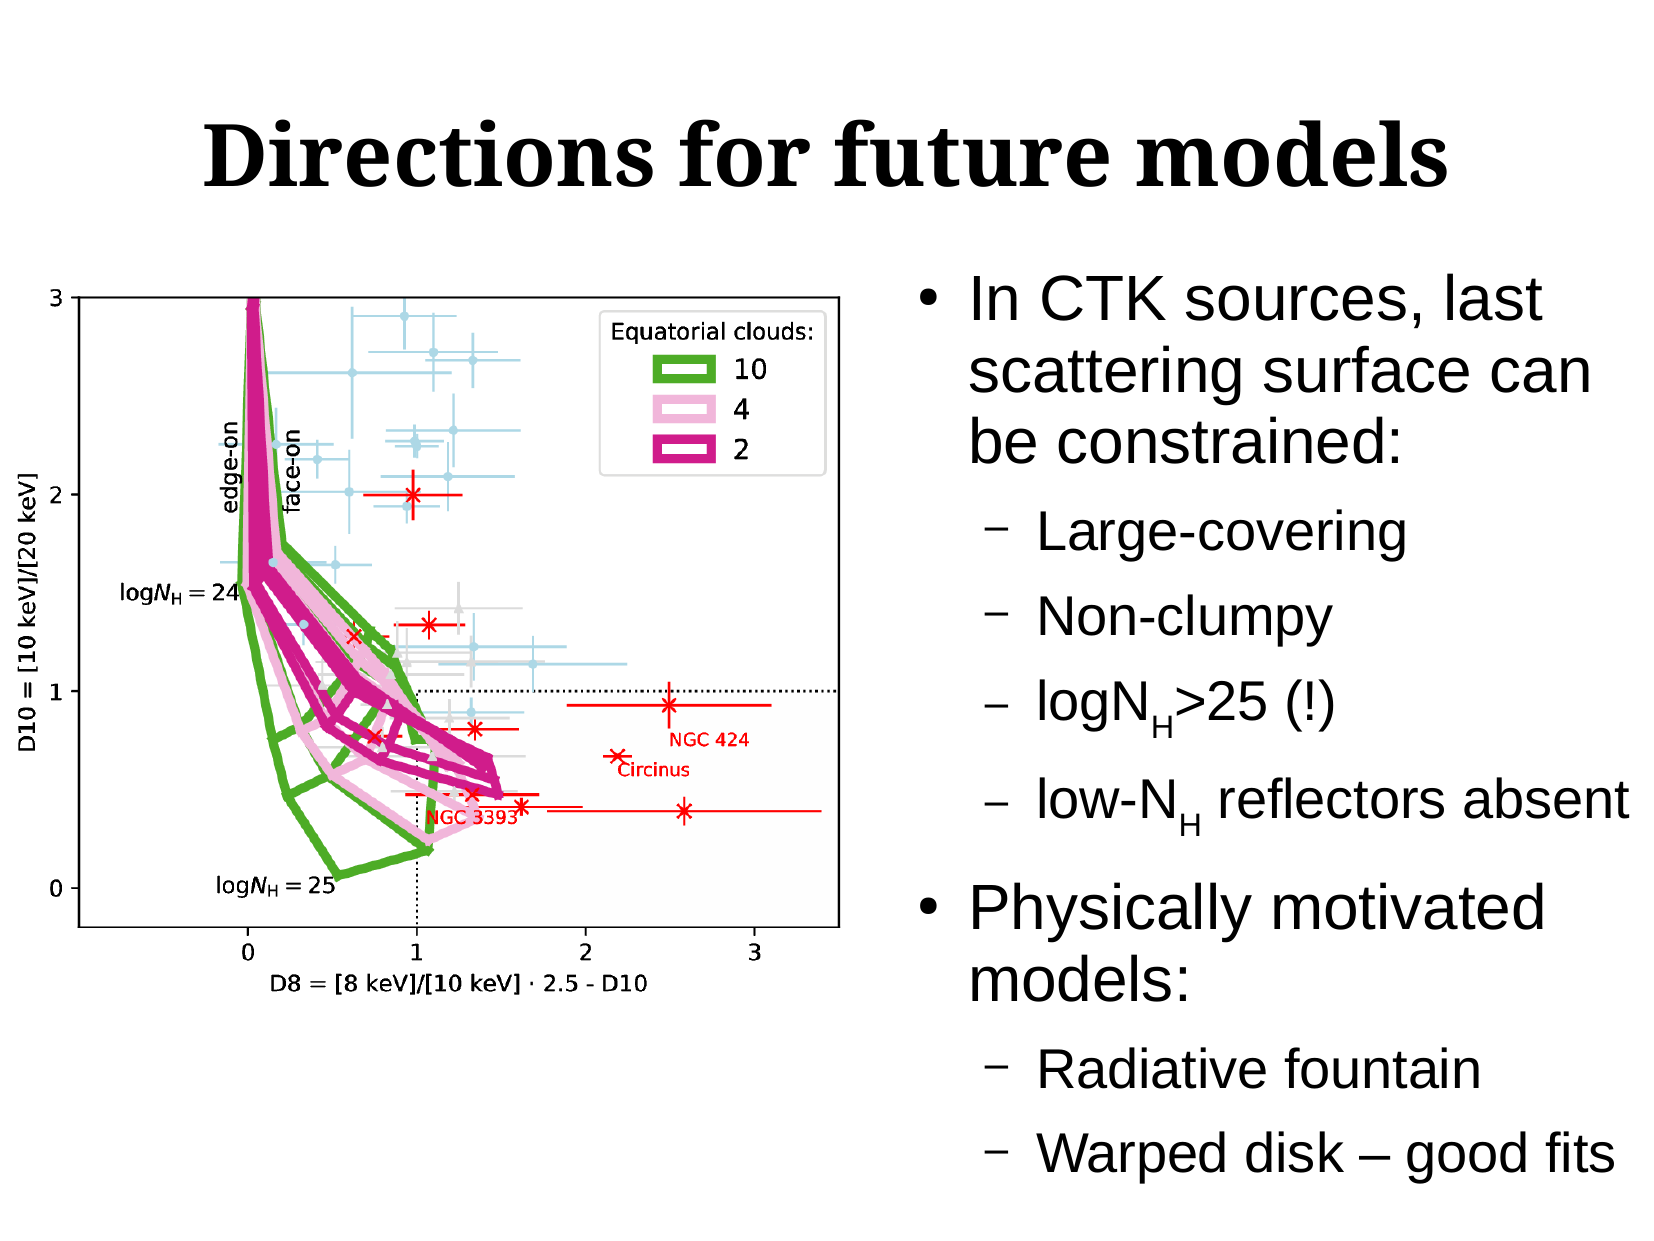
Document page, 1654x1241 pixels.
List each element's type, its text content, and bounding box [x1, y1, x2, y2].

title Directions for future models [82, 49, 1571, 257]
picture [1, 272, 863, 1013]
list In CTK sources, last scattering surface can be constrained: Large-covering Non-clumpy logNH>25 (!) low-NH reflectors absent Physically motivated models: Radiative fountain Warped disk – good fits [900, 262, 1651, 1201]
